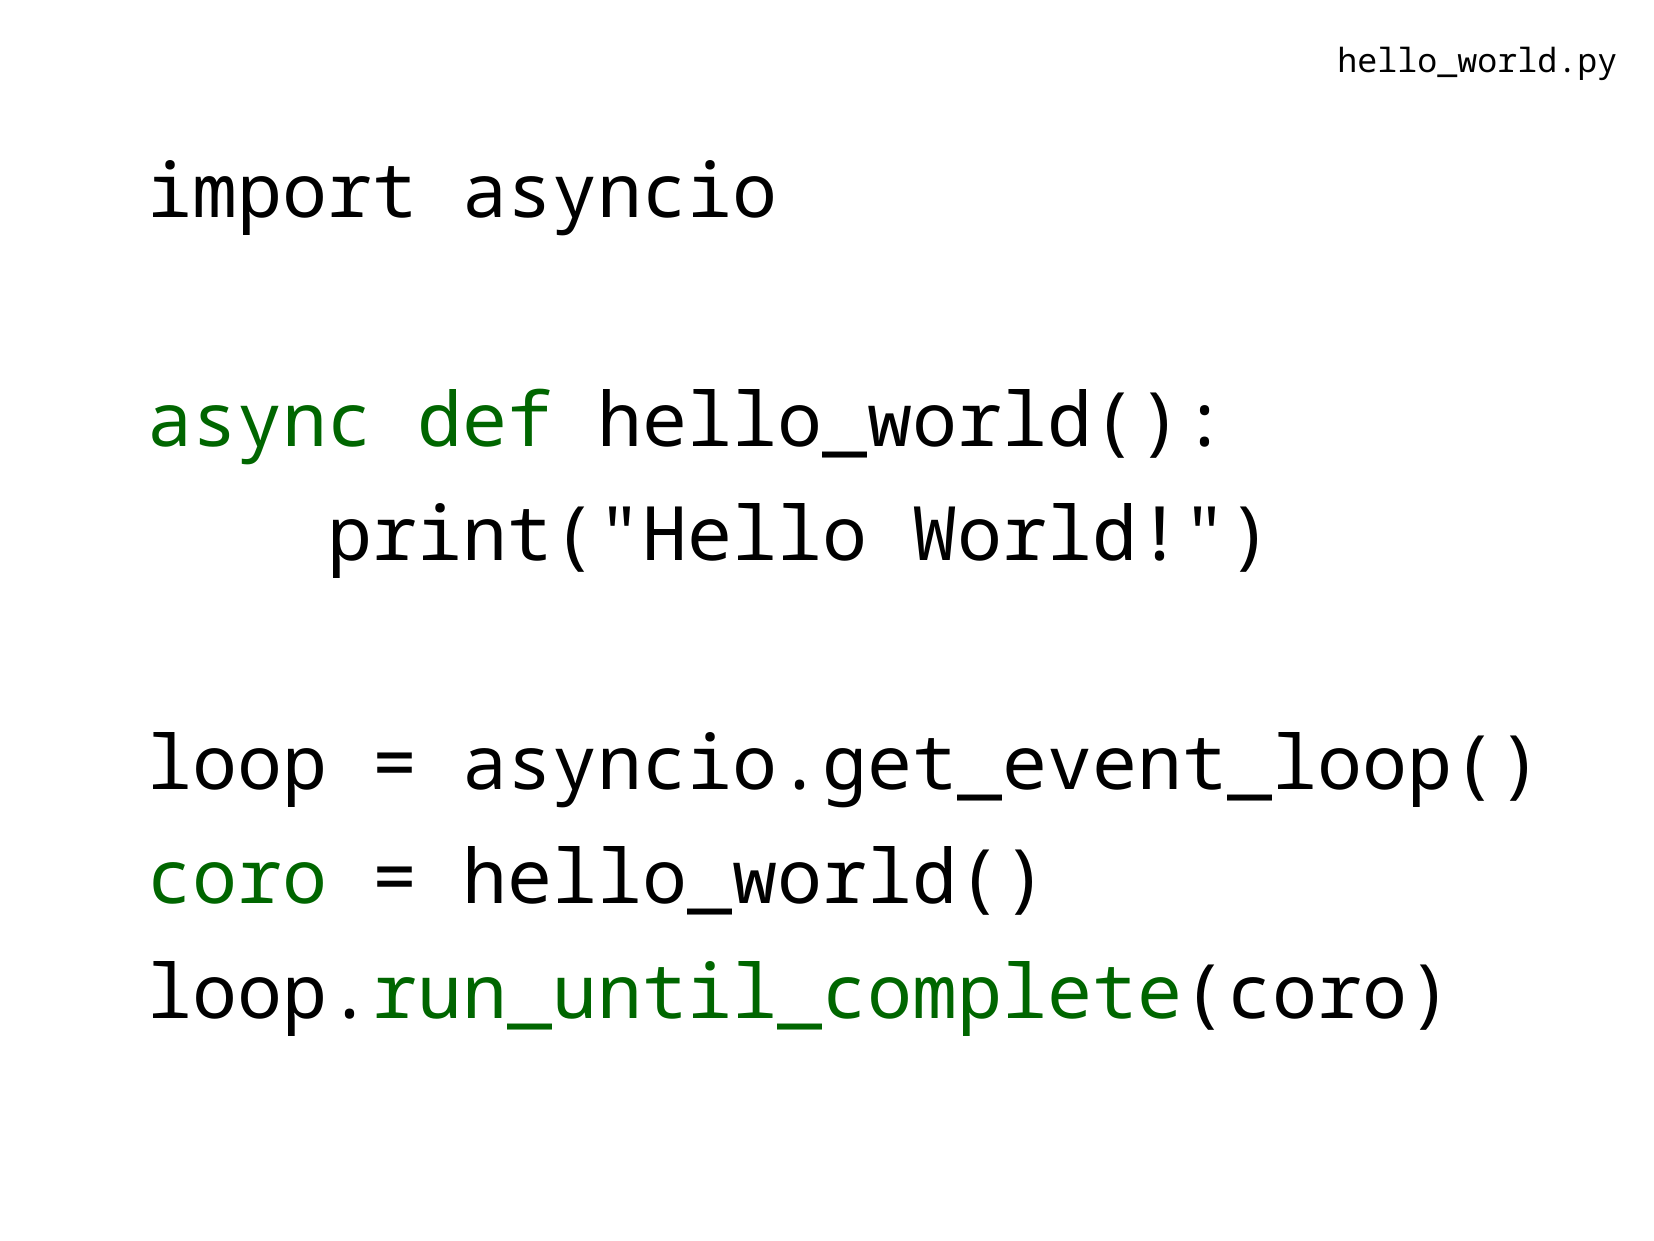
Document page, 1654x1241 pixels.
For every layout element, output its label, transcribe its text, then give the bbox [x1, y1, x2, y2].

text_box import asyncio async def hello_world(): print("Hello World!") loop = asyncio.get_event_loop() coro = hello_world() loop.run_until_complete(coro) [132, 129, 1630, 1205]
text_box hello_world.py [1322, 29, 1633, 83]
